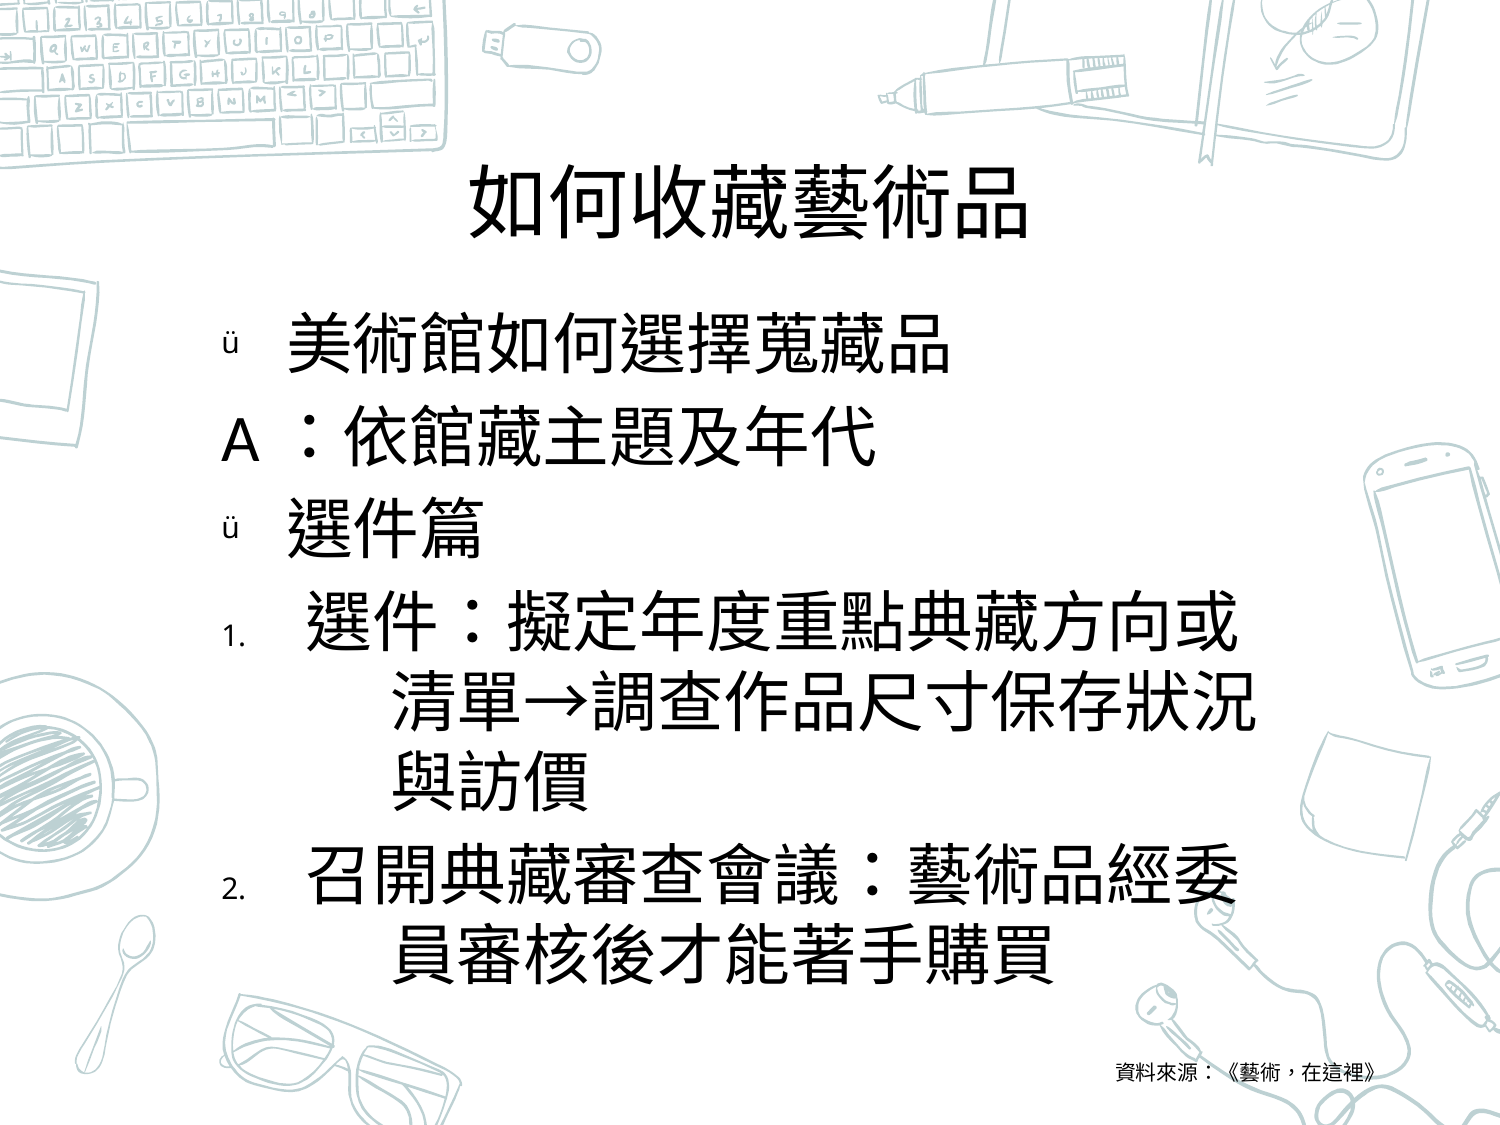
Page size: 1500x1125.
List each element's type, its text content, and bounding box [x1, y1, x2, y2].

list 美術館如何選擇蒐藏品 A：依館藏主題及年代 選件篇 選件：擬定年度重點典藏方向或清單→調查作品尺寸保存狀況與訪價 召開典藏審查會議：藝術品經委員審核後才能著手購買 [185, 287, 1315, 1053]
text_box 資料來源：《藝術，在這裡》 [1090, 1052, 1500, 1093]
title 如何收藏藝術品 [185, 136, 1315, 264]
